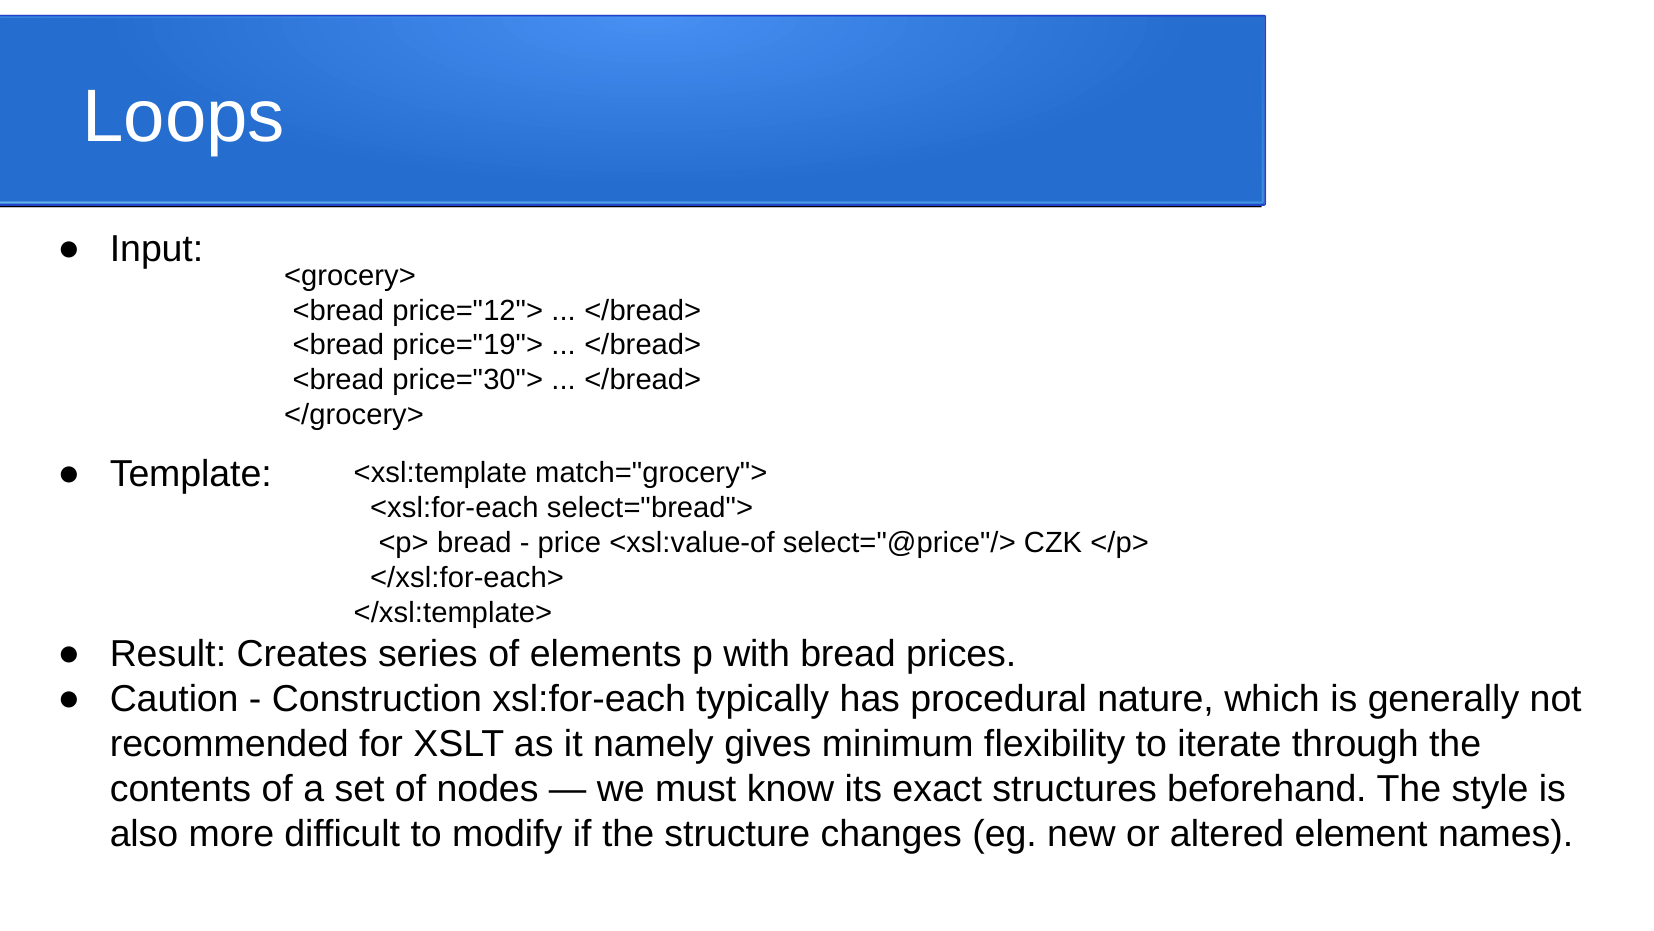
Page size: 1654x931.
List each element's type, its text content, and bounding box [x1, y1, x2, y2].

title Loops [82, 35, 1235, 189]
text_box <xsl:template match="grocery"> <xsl:for-each select="bread"> <p> bread - price <xsl:value-of select="@price"/> CZK </p> </xsl:for-each> </xsl:template> [338, 438, 1235, 653]
list Input: Template: Result: Creates series of elements p with bread prices. Caution - Construction xsl:for-each typically has procedural nature, which is generally not recommended for XSLT as it namely gives minimum flexibility to iterate through the contents of a set of nodes — we must know its exact structures beforehand. The style is also more difficult to modify if the structure changes (eg. new or altered element names). [34, 224, 1623, 886]
picture [0, 13, 1269, 211]
text_box <grocery> <bread price="12"> ... </bread> <bread price="19"> ... </bread> <bread price="30"> ... </bread> </grocery> [269, 240, 998, 439]
